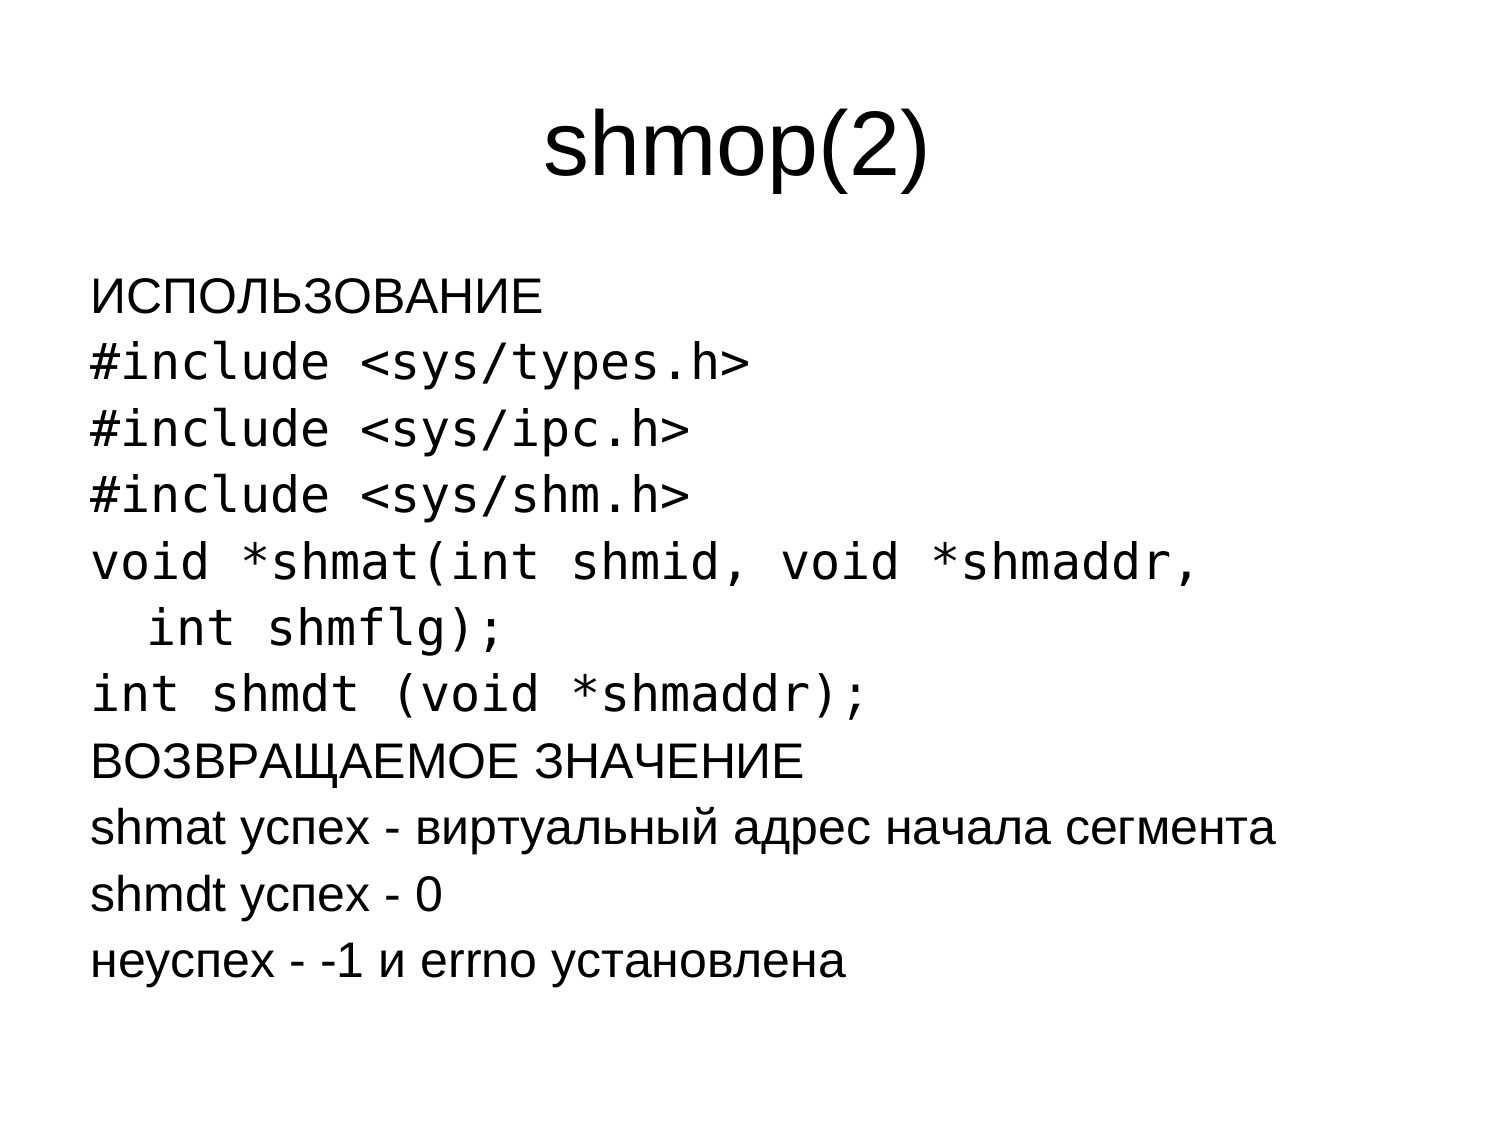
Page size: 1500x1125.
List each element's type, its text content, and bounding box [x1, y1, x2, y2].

title shmop(2) [75, 45, 1426, 233]
list ИСПОЛЬЗОВАНИЕ #include <sys/types.h> #include <sys/ipc.h> #include <sys/shm.h> void *shmat(int shmid, void *shmaddr, int shmflg); int shmdt (void *shmaddr); ВОЗВРАЩАЕМОЕ ЗНАЧЕНИЕ shmat успех - виртуальный адрес начала сегмента shmdt успех - 0 неуспех - -1 и errno установлена [75, 262, 1426, 1005]
